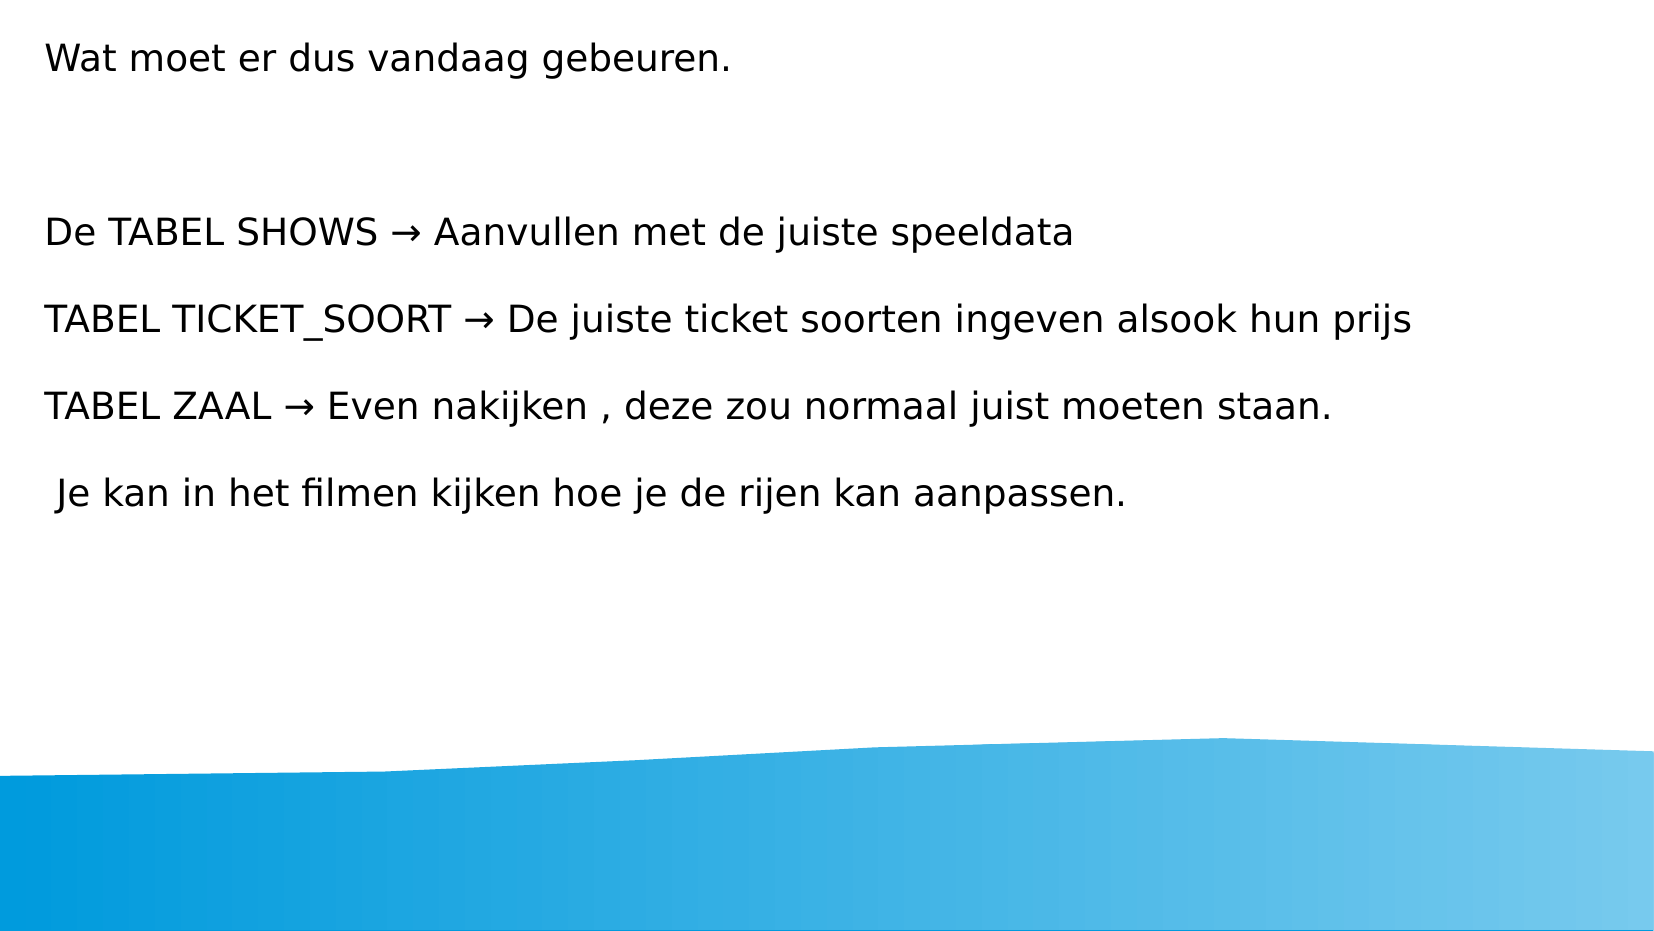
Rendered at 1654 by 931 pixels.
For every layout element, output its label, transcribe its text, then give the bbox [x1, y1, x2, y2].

text_box Wat moet er dus vandaag gebeuren. De TABEL SHOWS → Aanvullen met de juiste speeldata TABEL TICKET_SOORT → De juiste ticket soorten ingeven alsook hun prijs TABEL ZAAL → Even nakijken , deze zou normaal juist moeten staan. Je kan in het filmen kijken hoe je de rijen kan aanpassen. [29, 29, 1595, 798]
